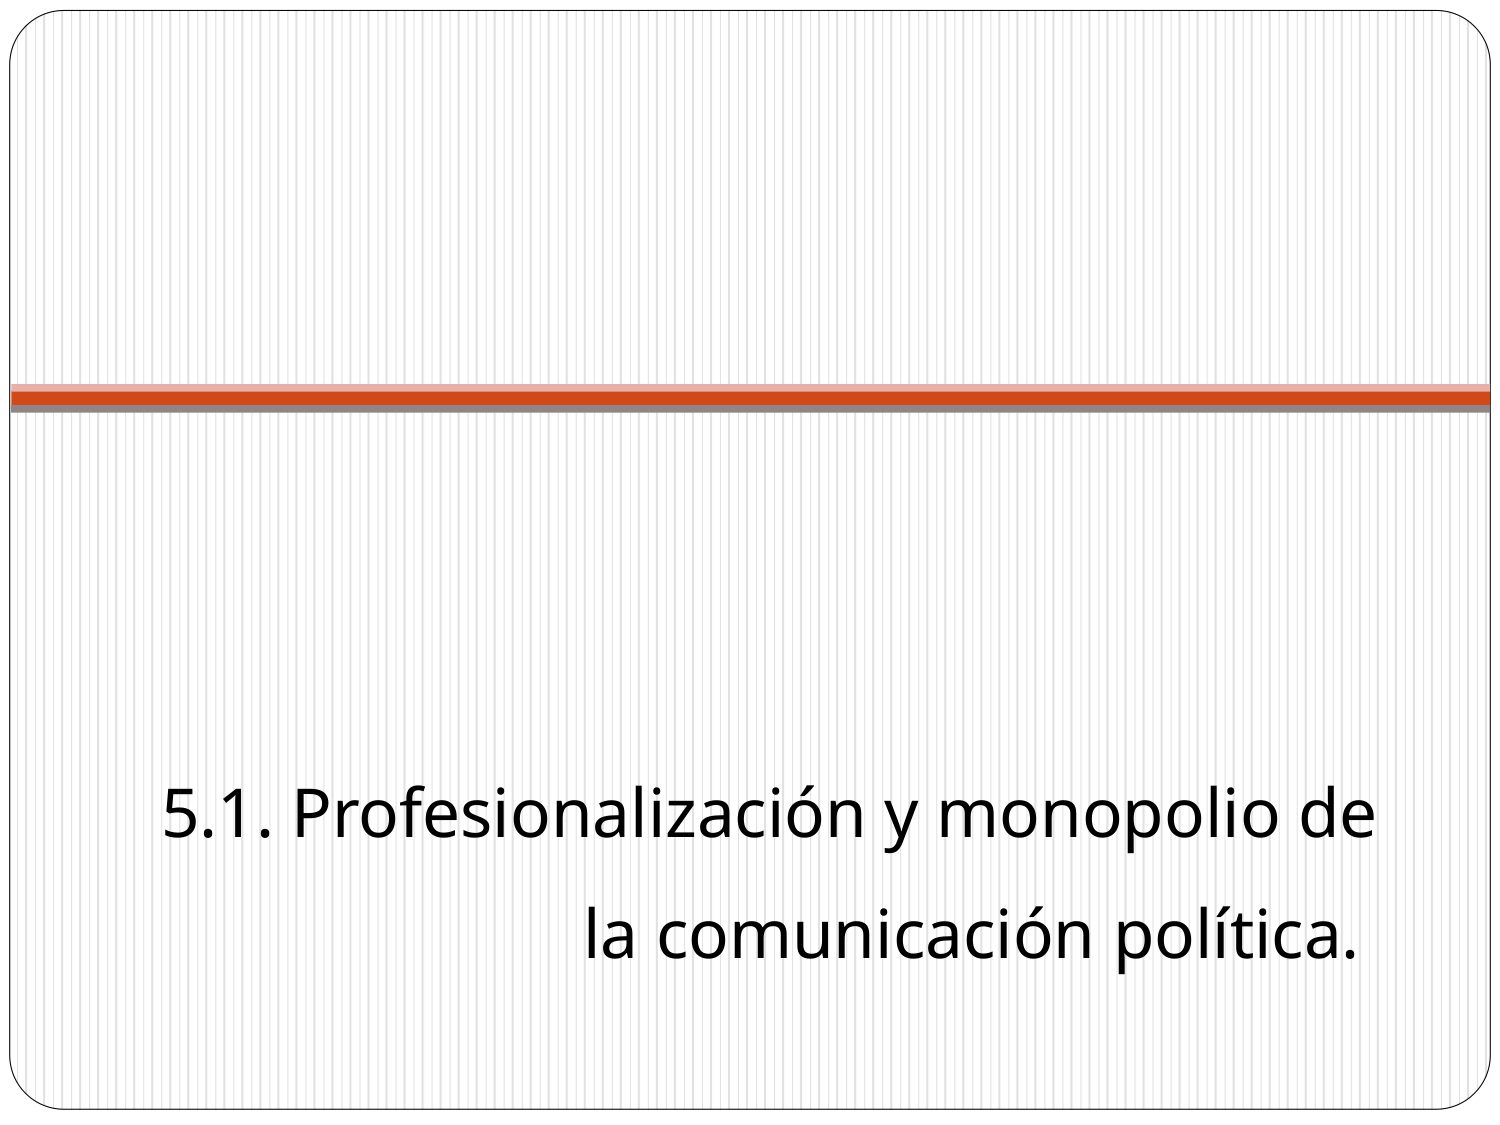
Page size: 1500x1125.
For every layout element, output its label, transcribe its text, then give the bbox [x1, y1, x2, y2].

list 5.1. Profesionalización y monopolio de la comunicación política. [118, 487, 1394, 988]
picture [9, 9, 1491, 1110]
